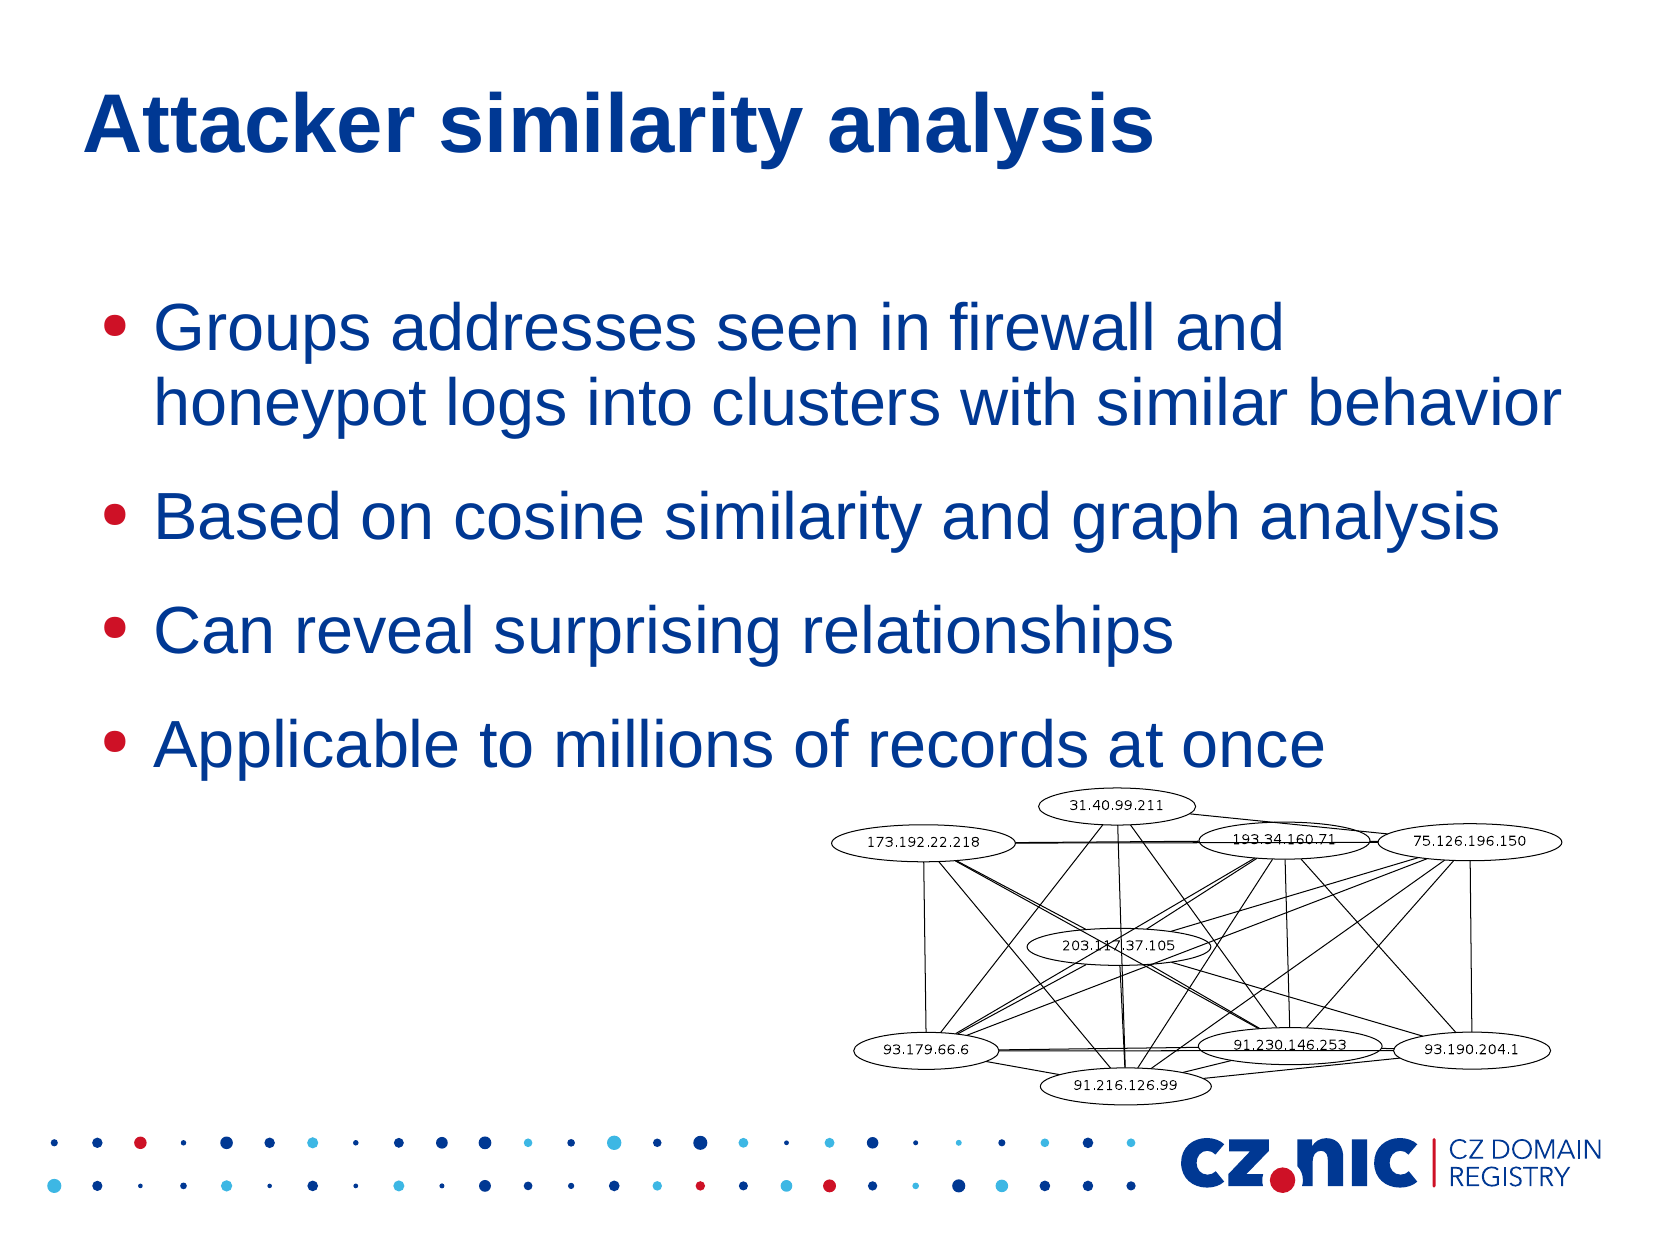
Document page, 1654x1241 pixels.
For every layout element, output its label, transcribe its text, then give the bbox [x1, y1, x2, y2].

title Attacker similarity analysis [82, 70, 1571, 178]
picture [826, 782, 1567, 1111]
list Groups addresses seen in firewall and honeypot logs into clusters with similar behavior Based on cosine similarity and graph analysis Can reveal surprising relationships Applicable to millions of records at once [82, 290, 1571, 1010]
